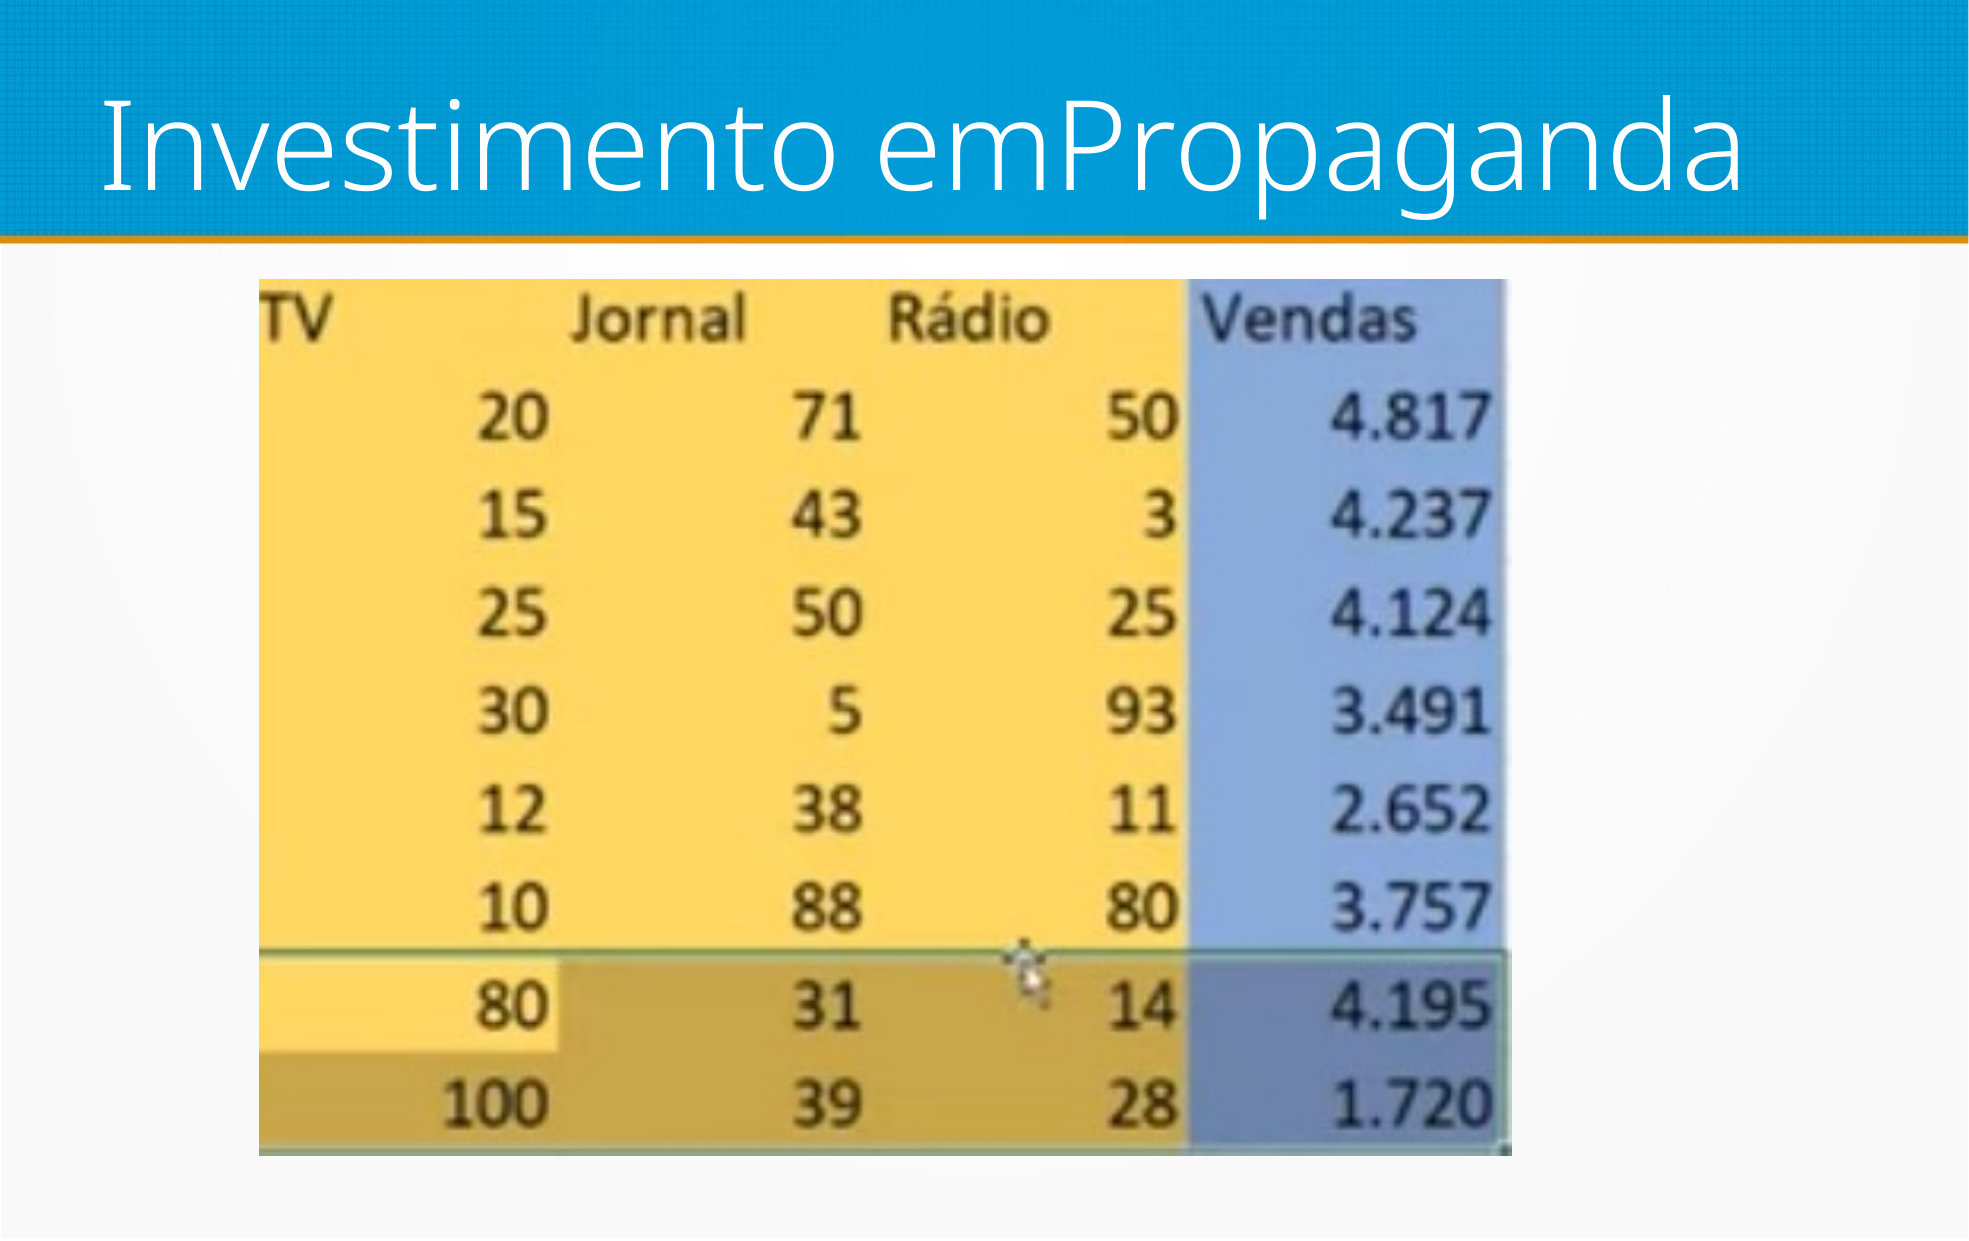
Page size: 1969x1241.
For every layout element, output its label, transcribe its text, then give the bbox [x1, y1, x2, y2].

picture [0, 233, 1969, 1241]
title Investimento emPropaganda [98, 19, 1870, 227]
